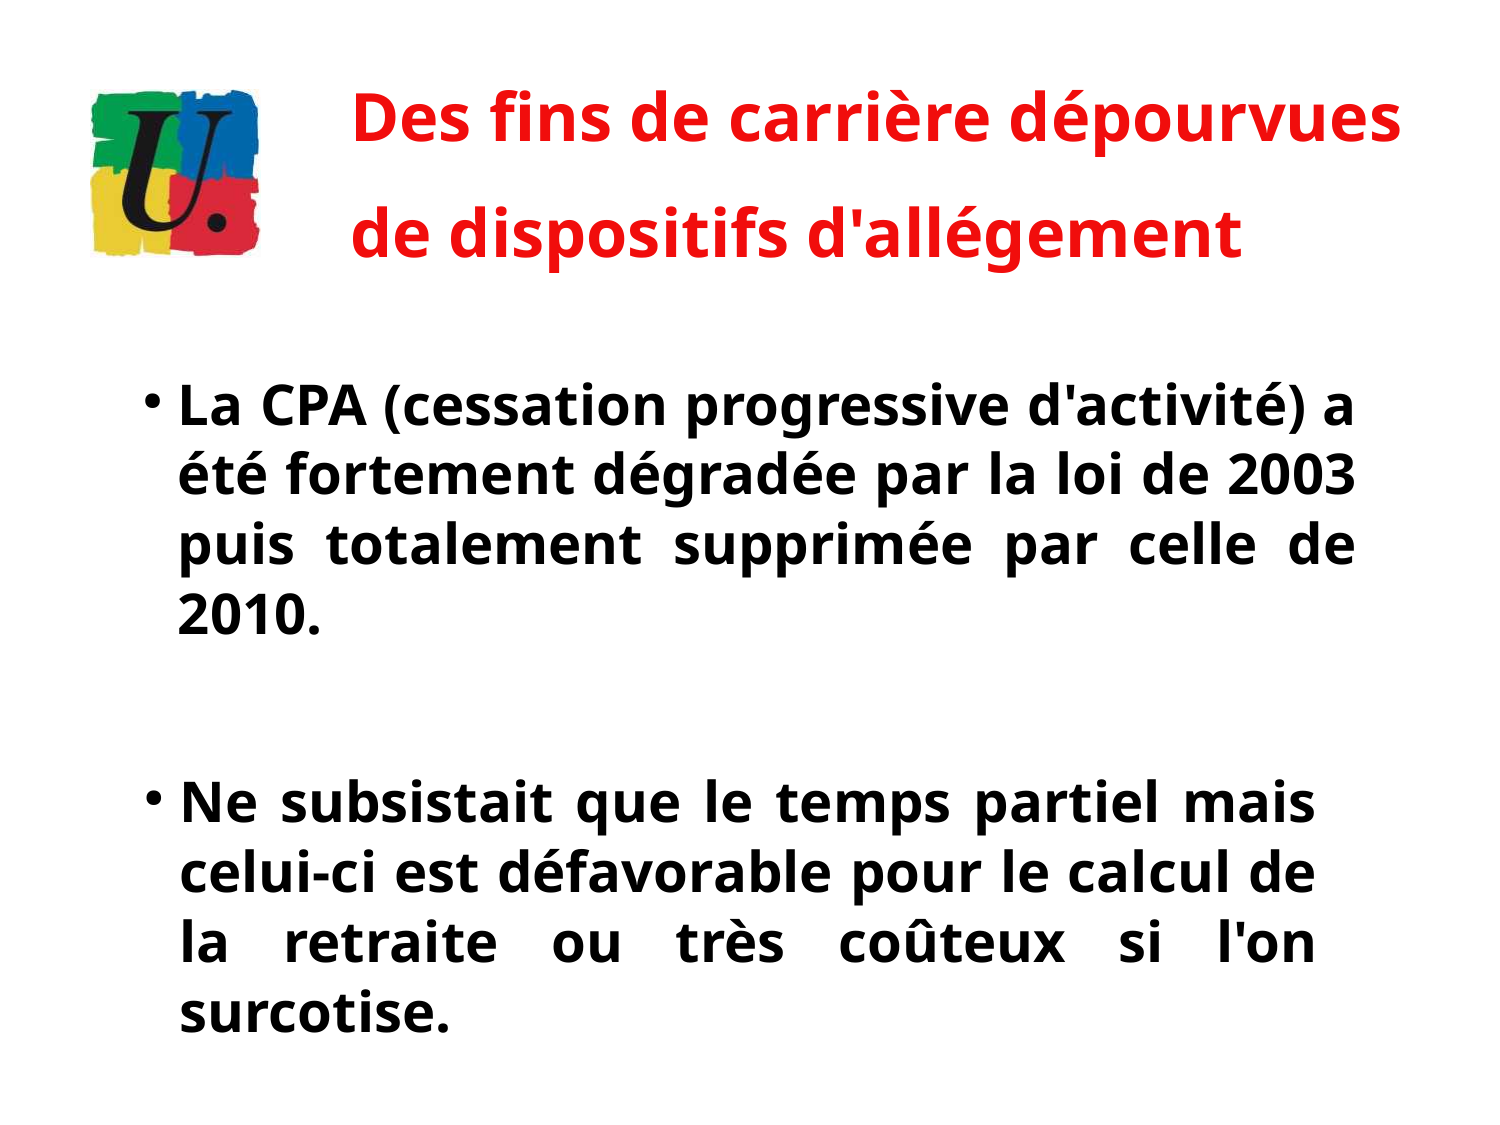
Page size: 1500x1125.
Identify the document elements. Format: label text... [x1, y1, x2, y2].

picture [90, 89, 261, 258]
text_box Ne subsistait que le temps partiel mais celui-ci est défavorable pour le calcul de la retraite ou très coûteux si l'on surcotise. [144, 764, 1357, 952]
text_box La CPA (cessation progressive d'activité) a été fortement dégradée par la loi de 2003 puis totalement supprimée par celle de 2010. [143, 366, 1357, 650]
text_box Des fins de carrière dépourvues de dispositifs d'allégement [350, 65, 1423, 303]
